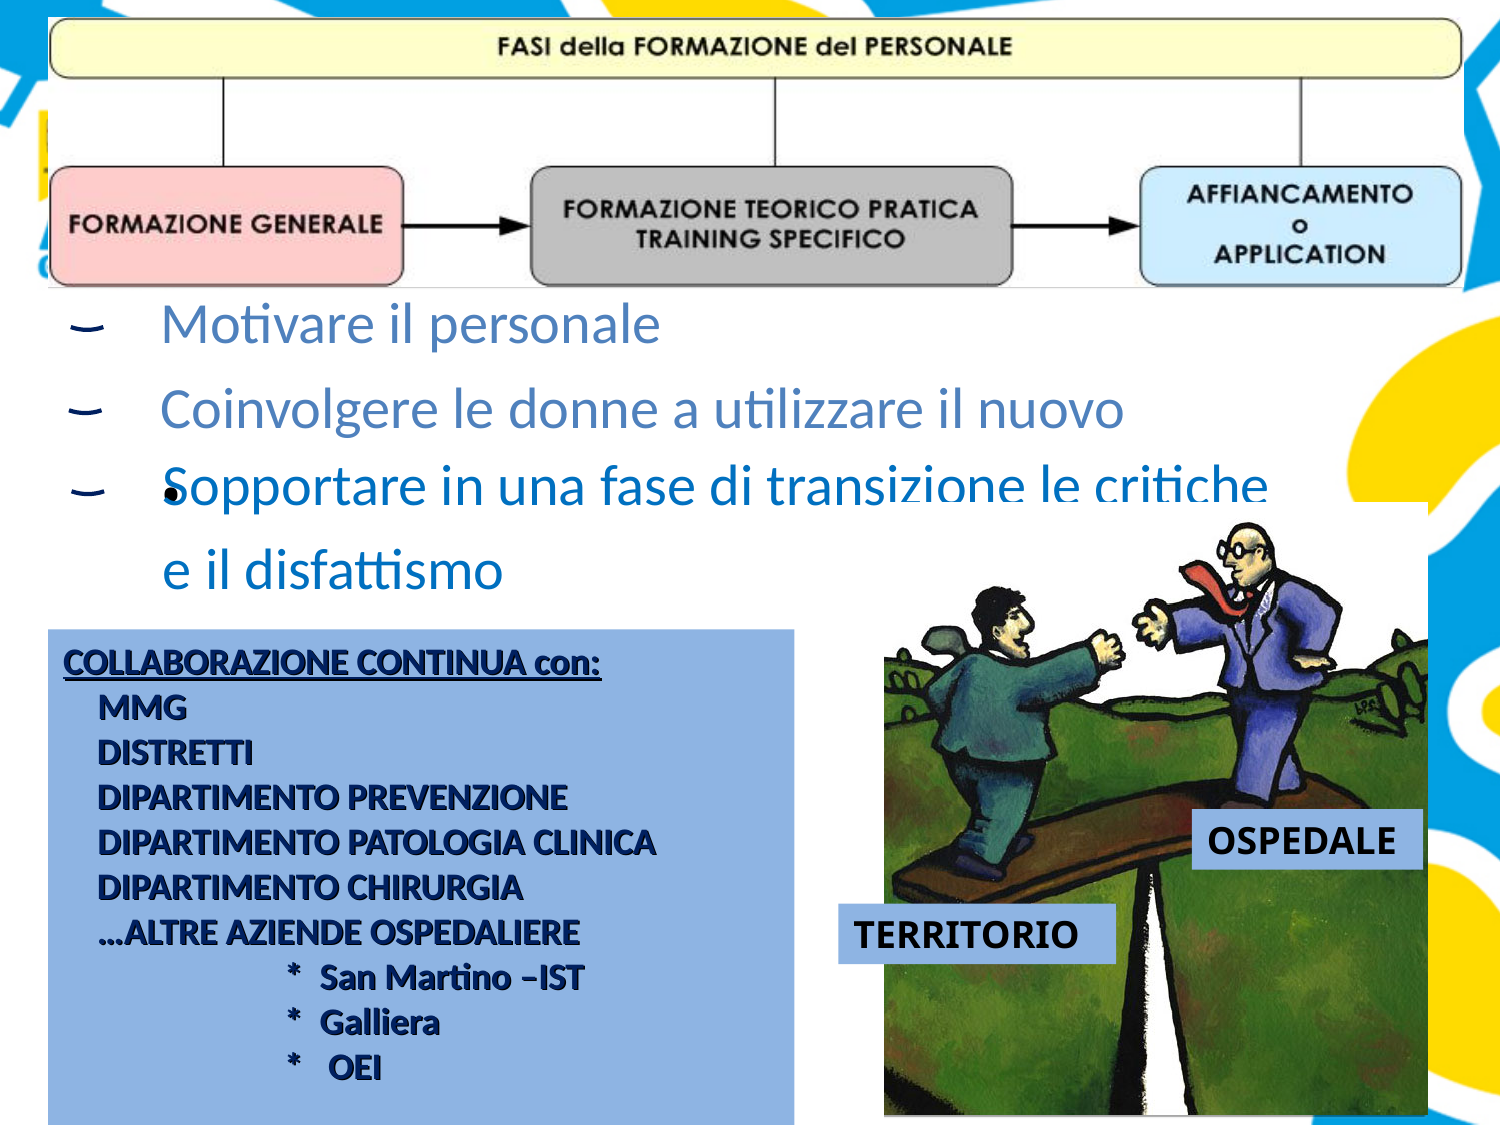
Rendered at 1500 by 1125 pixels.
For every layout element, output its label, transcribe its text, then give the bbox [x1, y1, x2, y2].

text_box COLLABORAZIONE CONTINUA con: MMG DISTRETTI DIPARTIMENTO PREVENZIONE DIPARTIMENTO PATOLOGIA CLINICA DIPARTIMENTO CHIRURGIA …ALTRE AZIENDE OSPEDALIERE * San Martino –IST * Galliera * OEI [48, 629, 795, 1099]
text_box TERRITORIO [838, 903, 1117, 965]
picture [48, 17, 1464, 287]
text_box Sopportare in una fase di transizione le critiche e il disfattismo Sopportare nella fase di transizione attività doppia [147, 439, 1365, 789]
text_box Motivare il personale Coinvolgere le donne a utilizzare il nuovo [145, 277, 1483, 544]
picture [884, 502, 1428, 1115]
text_box OSPEDALE [1191, 809, 1424, 870]
